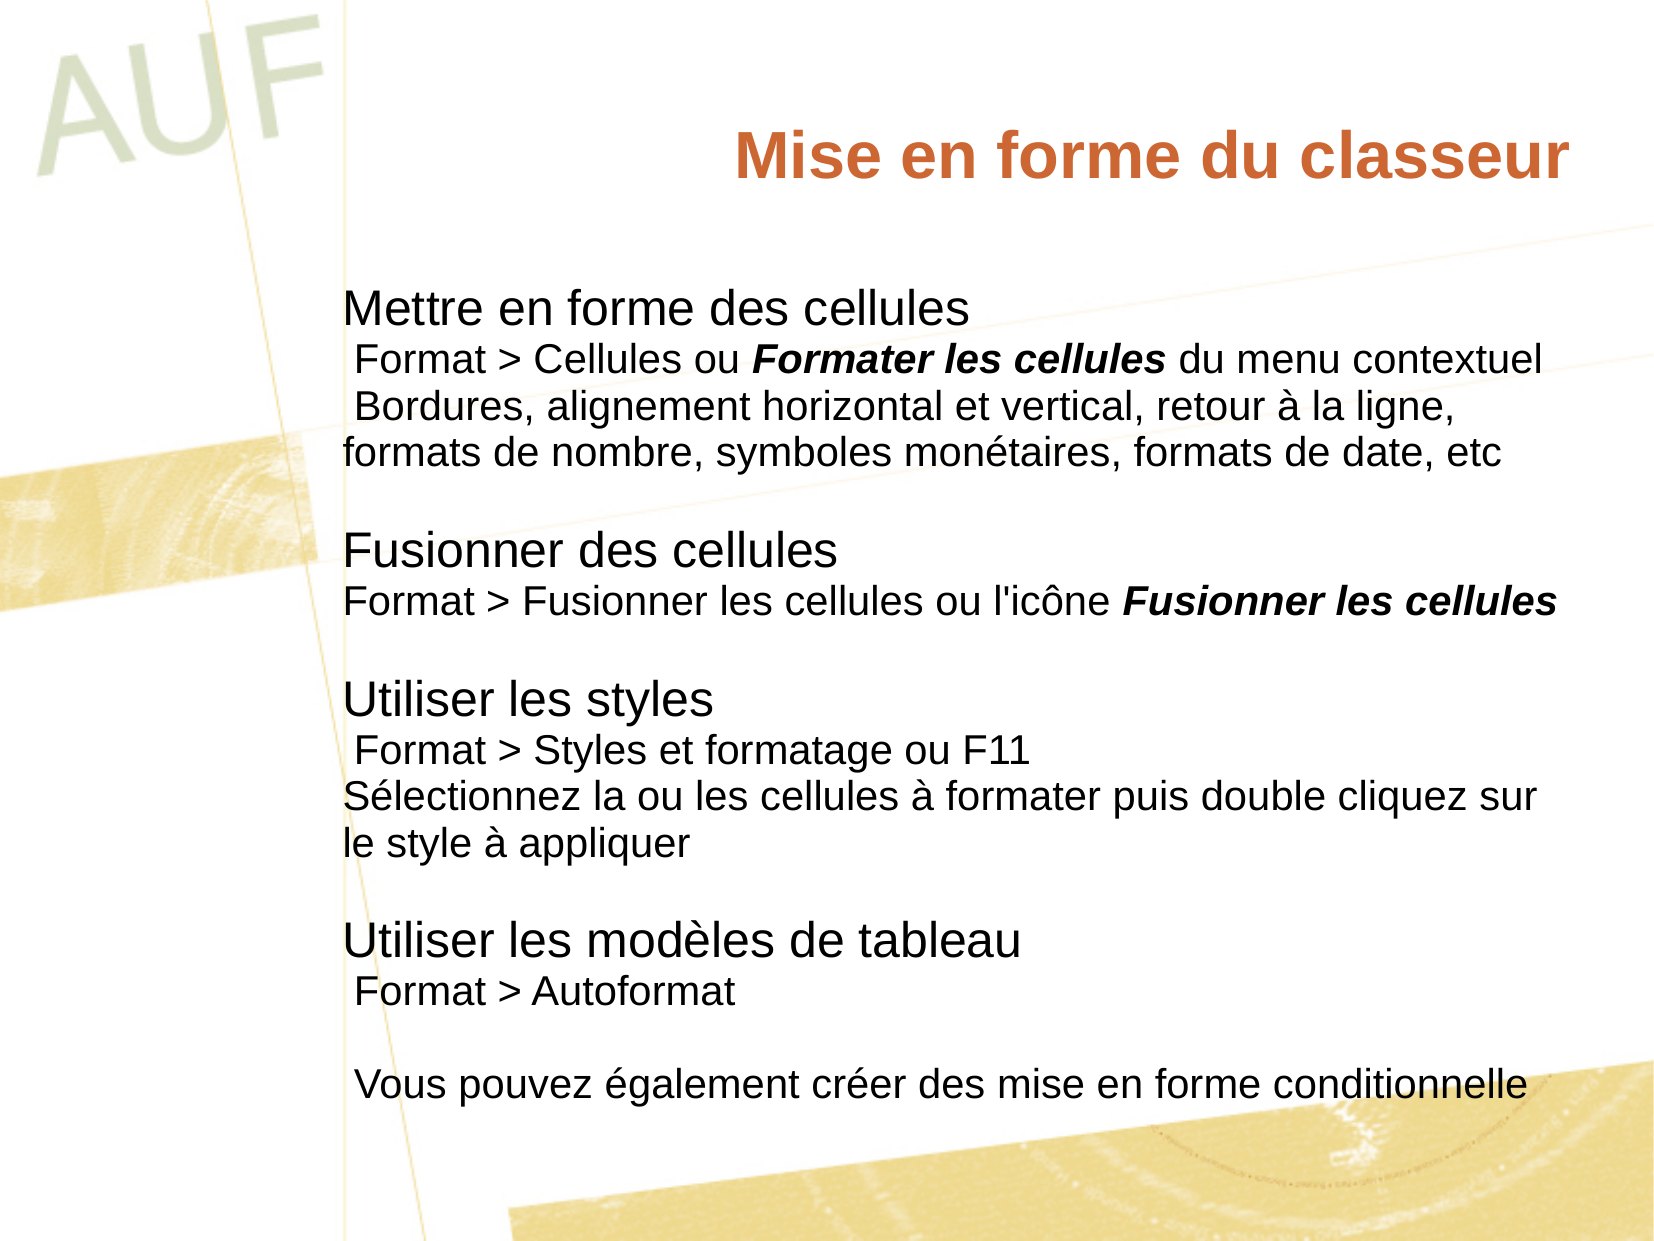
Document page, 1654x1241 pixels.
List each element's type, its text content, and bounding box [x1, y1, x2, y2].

picture [0, 0, 1654, 1241]
title Mise en forme du classeur [324, 59, 1571, 252]
subtitle Mettre en forme des cellules Format > Cellules ou Formater les cellules du menu contextuel Bordures, alignement horizontal et vertical, retour à la ligne, formats de nombre, symboles monétaires, formats de date, etc Fusionner des cellules Format > Fusionner les cellules ou l'icône Fusionner les cellules Utiliser les styles Format > Styles et formatage ou F11 Sélectionnez la ou les cellules à formater puis double cliquez sur le style à appliquer Utiliser les modèles de tableau Format > Autoformat Vous pouvez également créer des mise en forme conditionnelle [324, 277, 1571, 1111]
